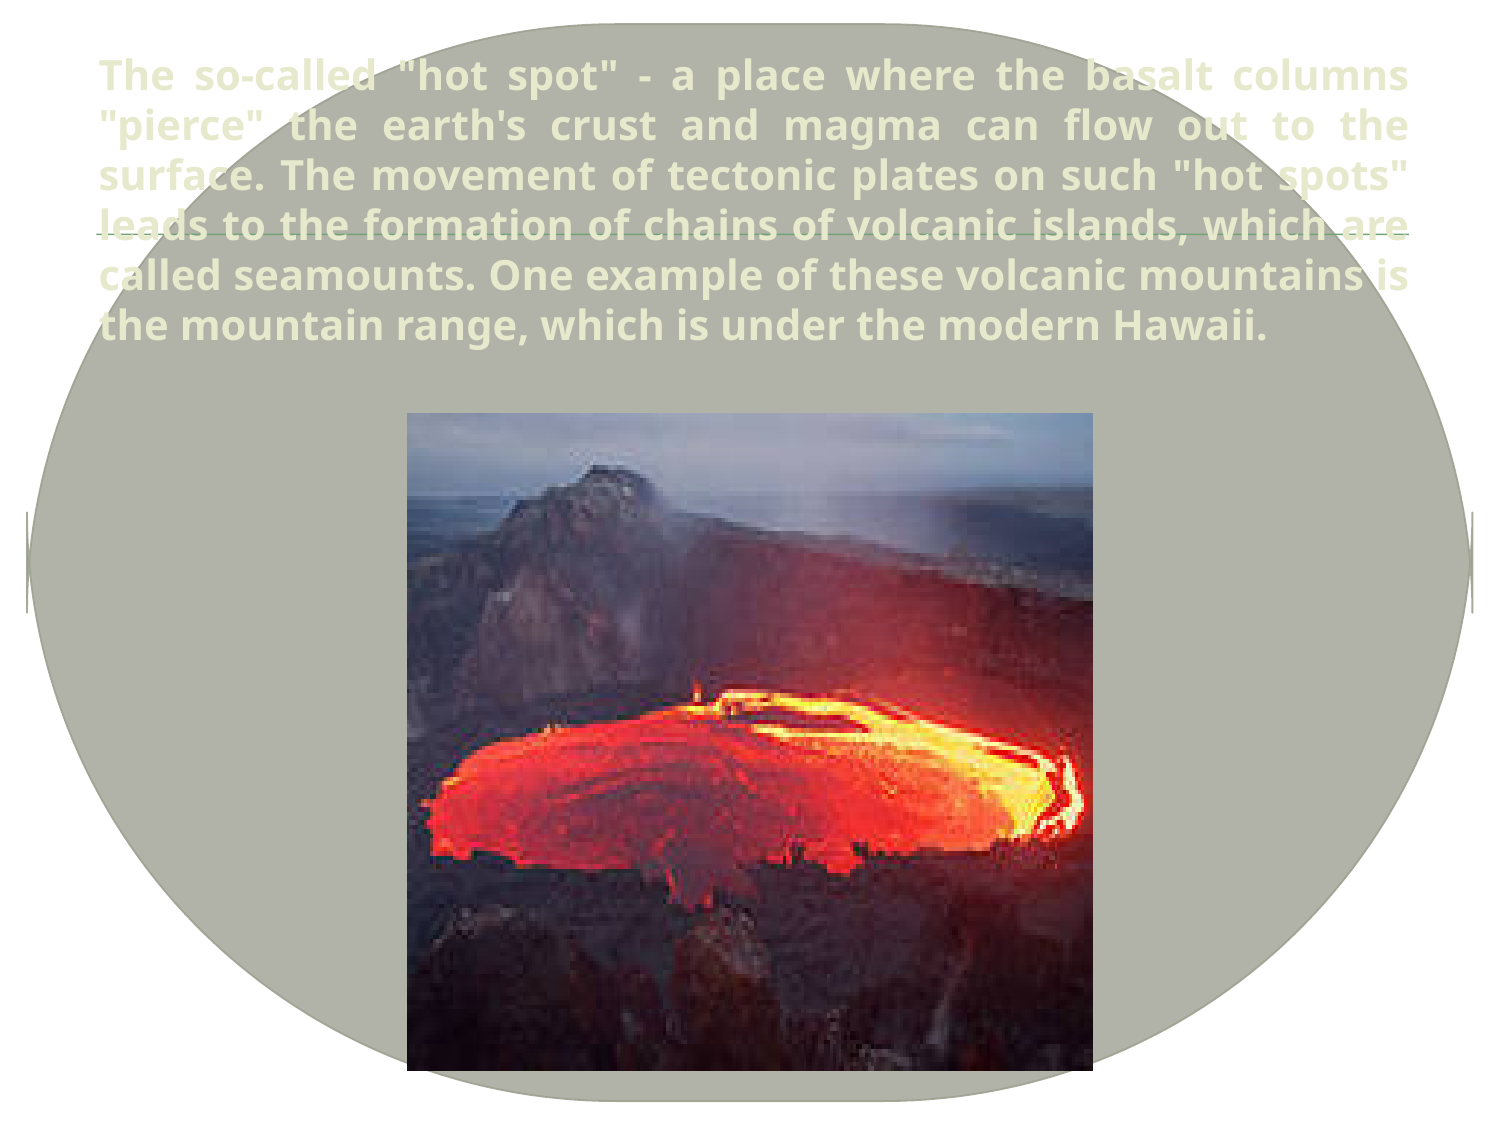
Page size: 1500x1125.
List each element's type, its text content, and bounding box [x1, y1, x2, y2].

picture [407, 413, 1093, 1071]
title The so-called "hot spot" - a place where the basalt columns "pierce" the earth's crust and magma can flow out to the surface. The movement of tectonic plates on such "hot spots" leads to the formation of chains of volcanic islands, which are called seamounts. One example of these volcanic mountains is the mountain range, which is under the modern Hawaii. [75, 41, 1425, 362]
